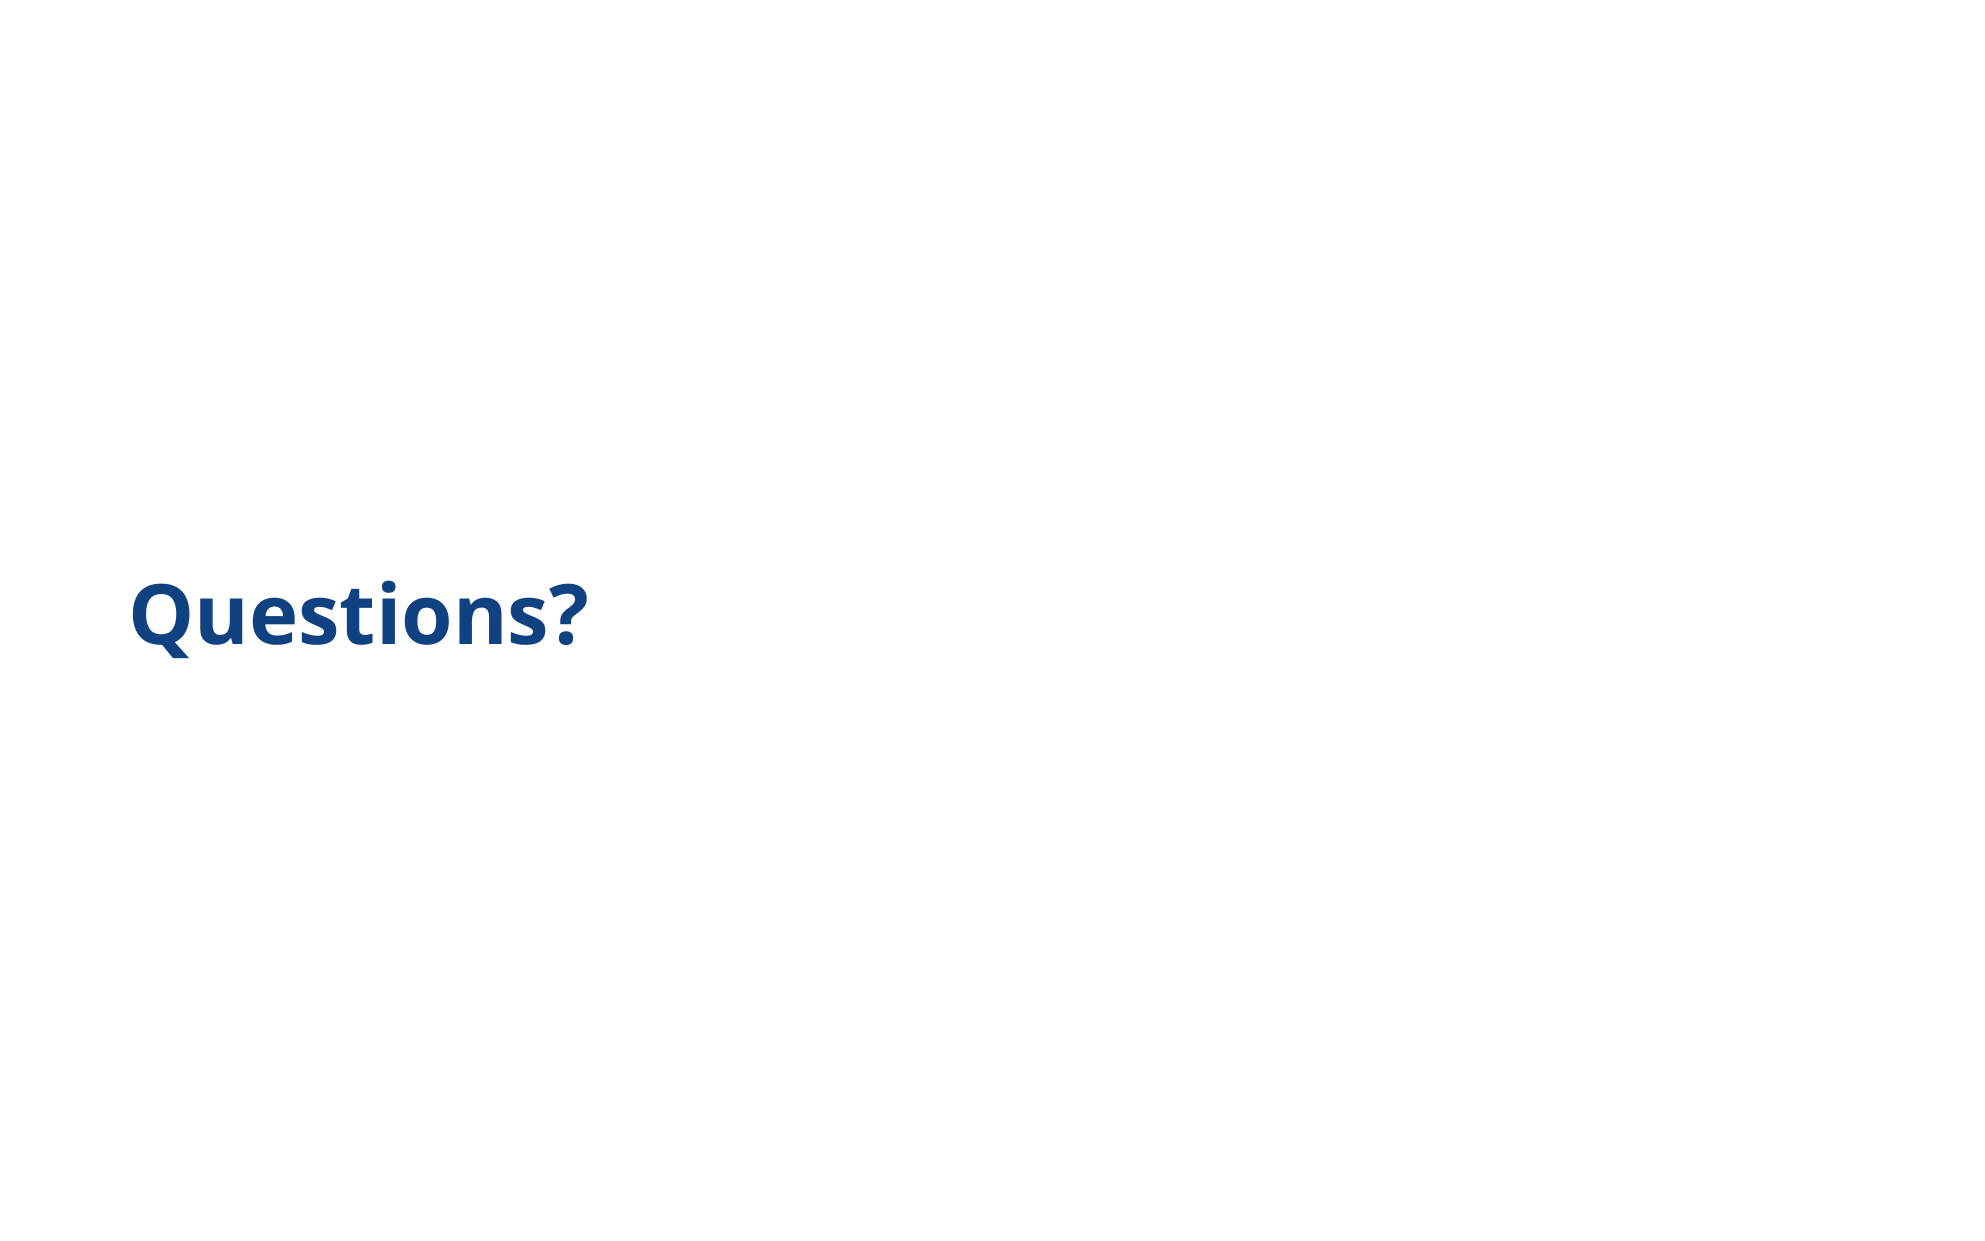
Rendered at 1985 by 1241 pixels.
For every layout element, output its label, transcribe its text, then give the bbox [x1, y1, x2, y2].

title Questions? [128, 522, 1890, 703]
